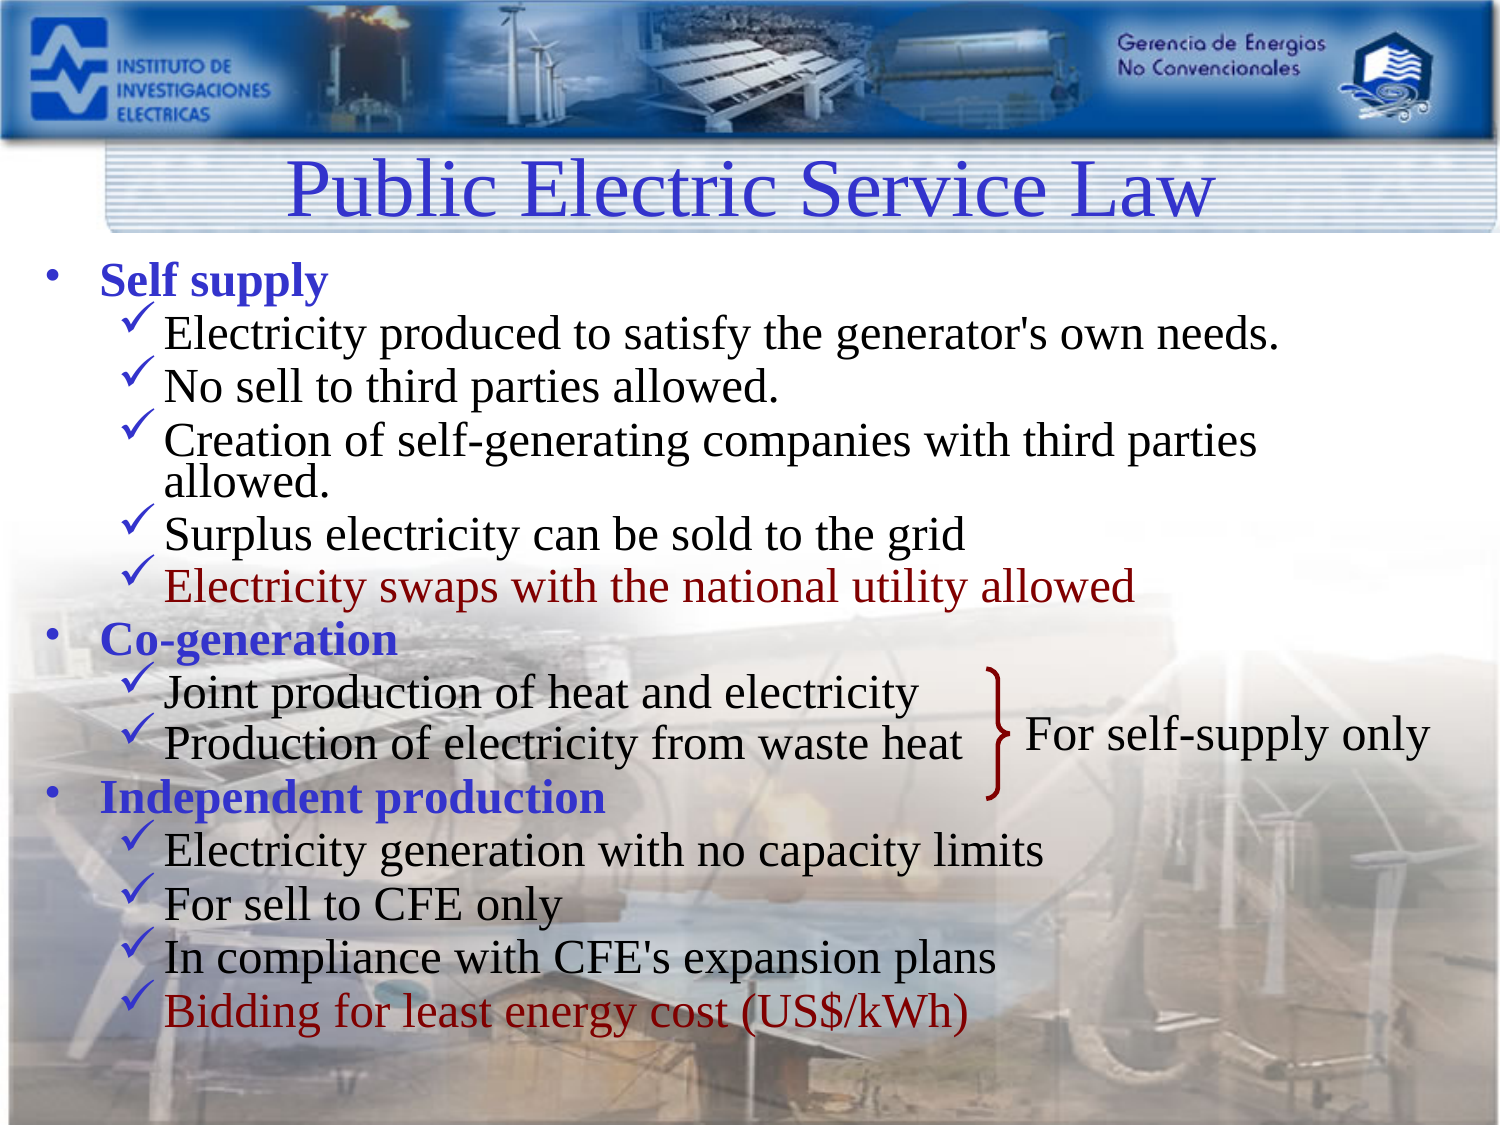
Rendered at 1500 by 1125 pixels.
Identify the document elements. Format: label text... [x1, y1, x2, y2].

picture [0, 0, 1500, 233]
text_box For self-supply only [1009, 692, 1447, 768]
list Self supply Electricity produced to satisfy the generator's own needs. No sell to third parties allowed. Creation of self-generating companies with third parties allowed. Surplus electricity can be sold to the grid Electricity swaps with the national utility allowed Co-generation Joint production of heat and electricity Production of electricity from waste heat Independent production Electricity generation with no capacity limits For sell to CFE only In compliance with CFE's expansion plans Bidding for least energy cost (US$/kWh) [29, 255, 1380, 1047]
title Public Electric Service Law [76, 125, 1427, 209]
picture [0, 293, 1500, 1125]
